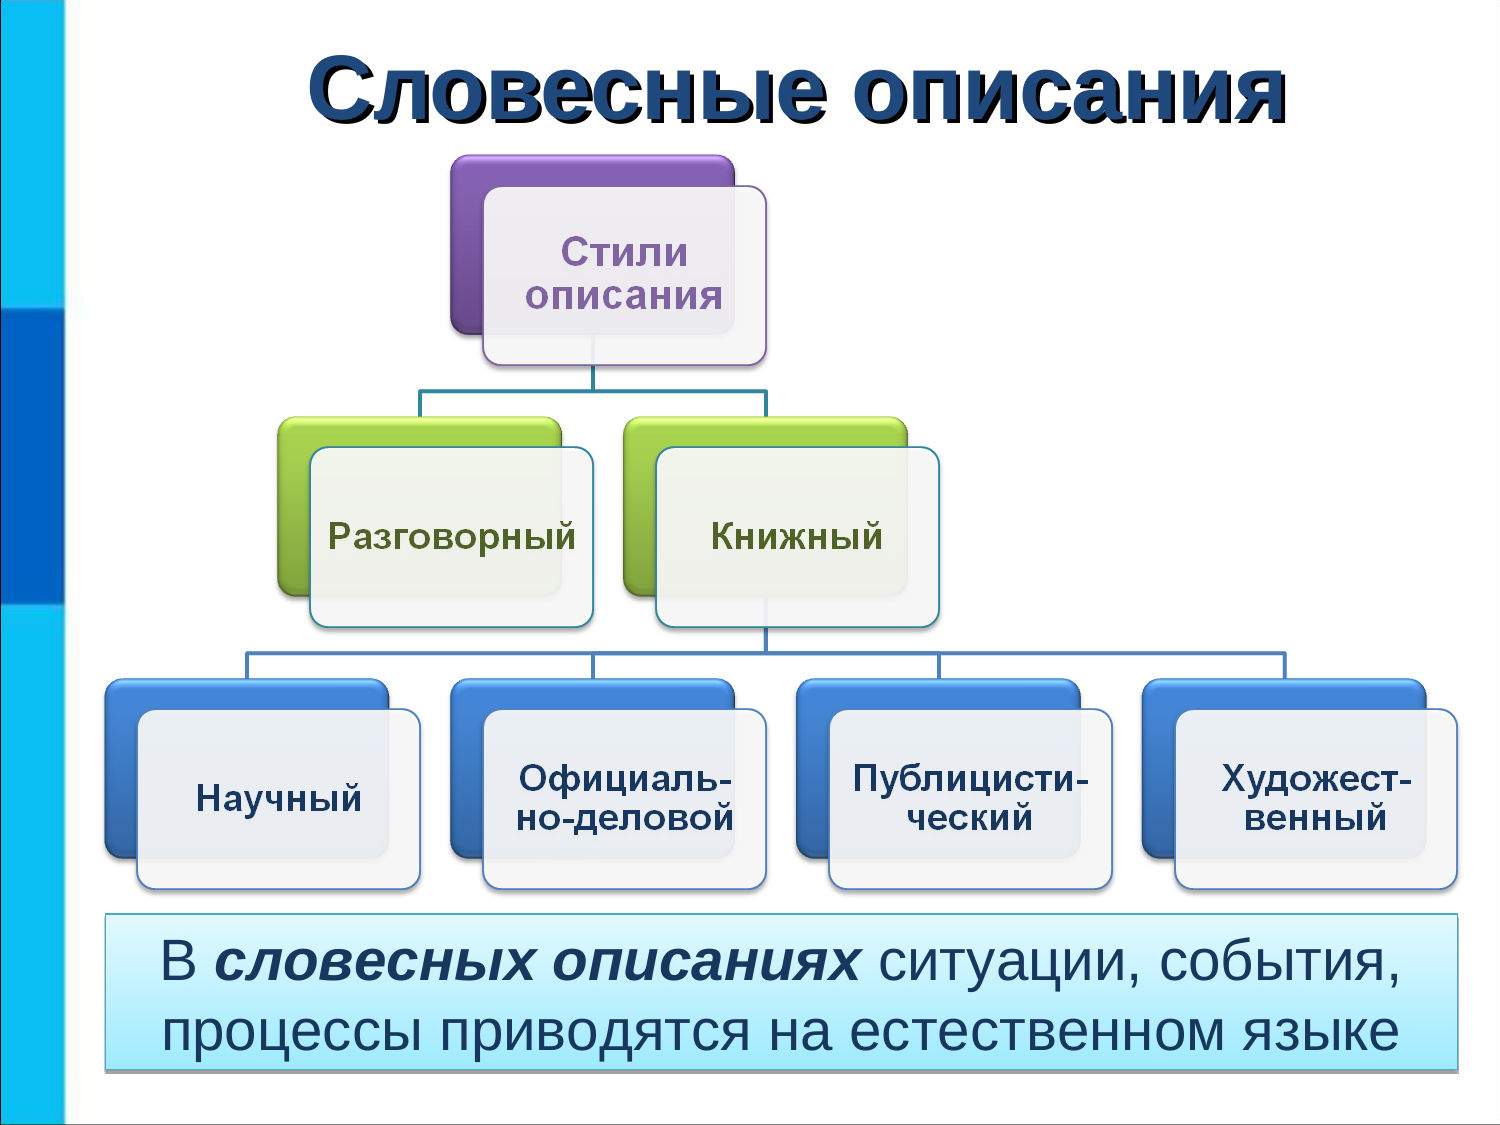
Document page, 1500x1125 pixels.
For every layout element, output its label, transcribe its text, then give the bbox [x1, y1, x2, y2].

text_box В словесных описаниях ситуации, события, процессы приводятся на естественном языке [105, 917, 1458, 1070]
title Словесные описания [171, 30, 1425, 128]
picture [0, 0, 1500, 1125]
